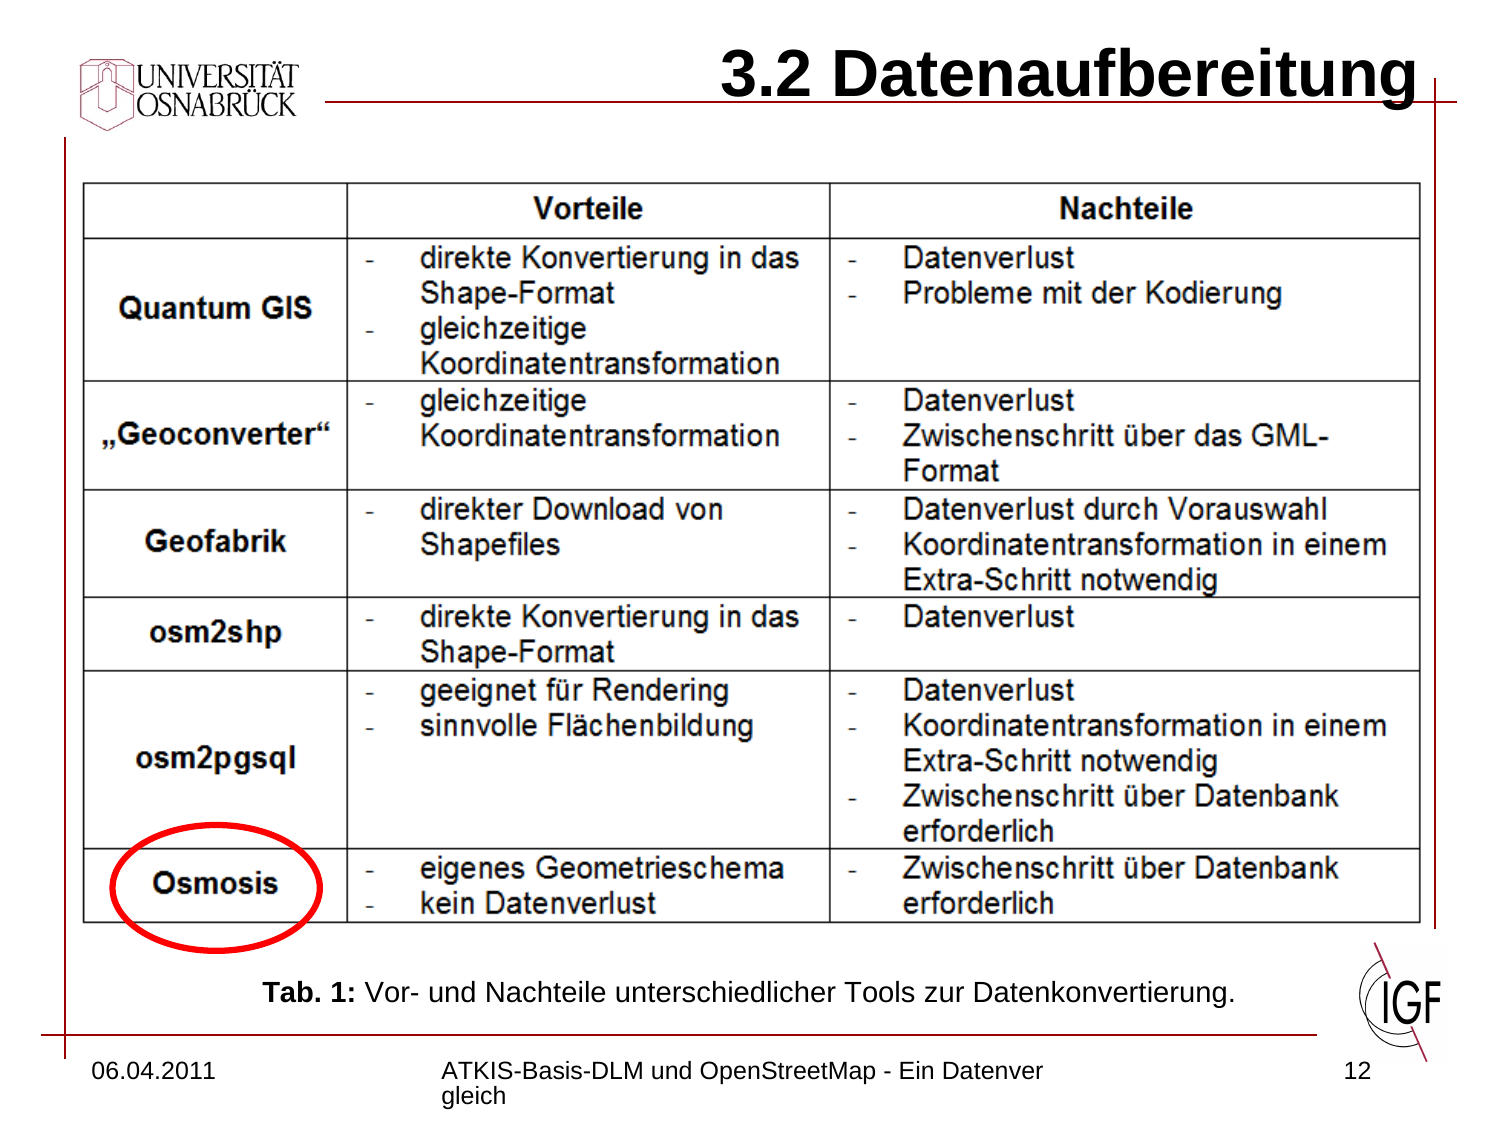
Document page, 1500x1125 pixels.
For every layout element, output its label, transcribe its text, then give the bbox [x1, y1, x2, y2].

picture [79, 59, 299, 131]
list Tab. 1: Vor- und Nachteile unterschiedlicher Tools zur Datenkonvertierung. [75, 972, 1426, 1019]
picture [1359, 942, 1448, 1062]
picture [116, 829, 316, 931]
title 3.2 Datenaufbereitung [460, 18, 1436, 121]
picture [77, 175, 1427, 931]
